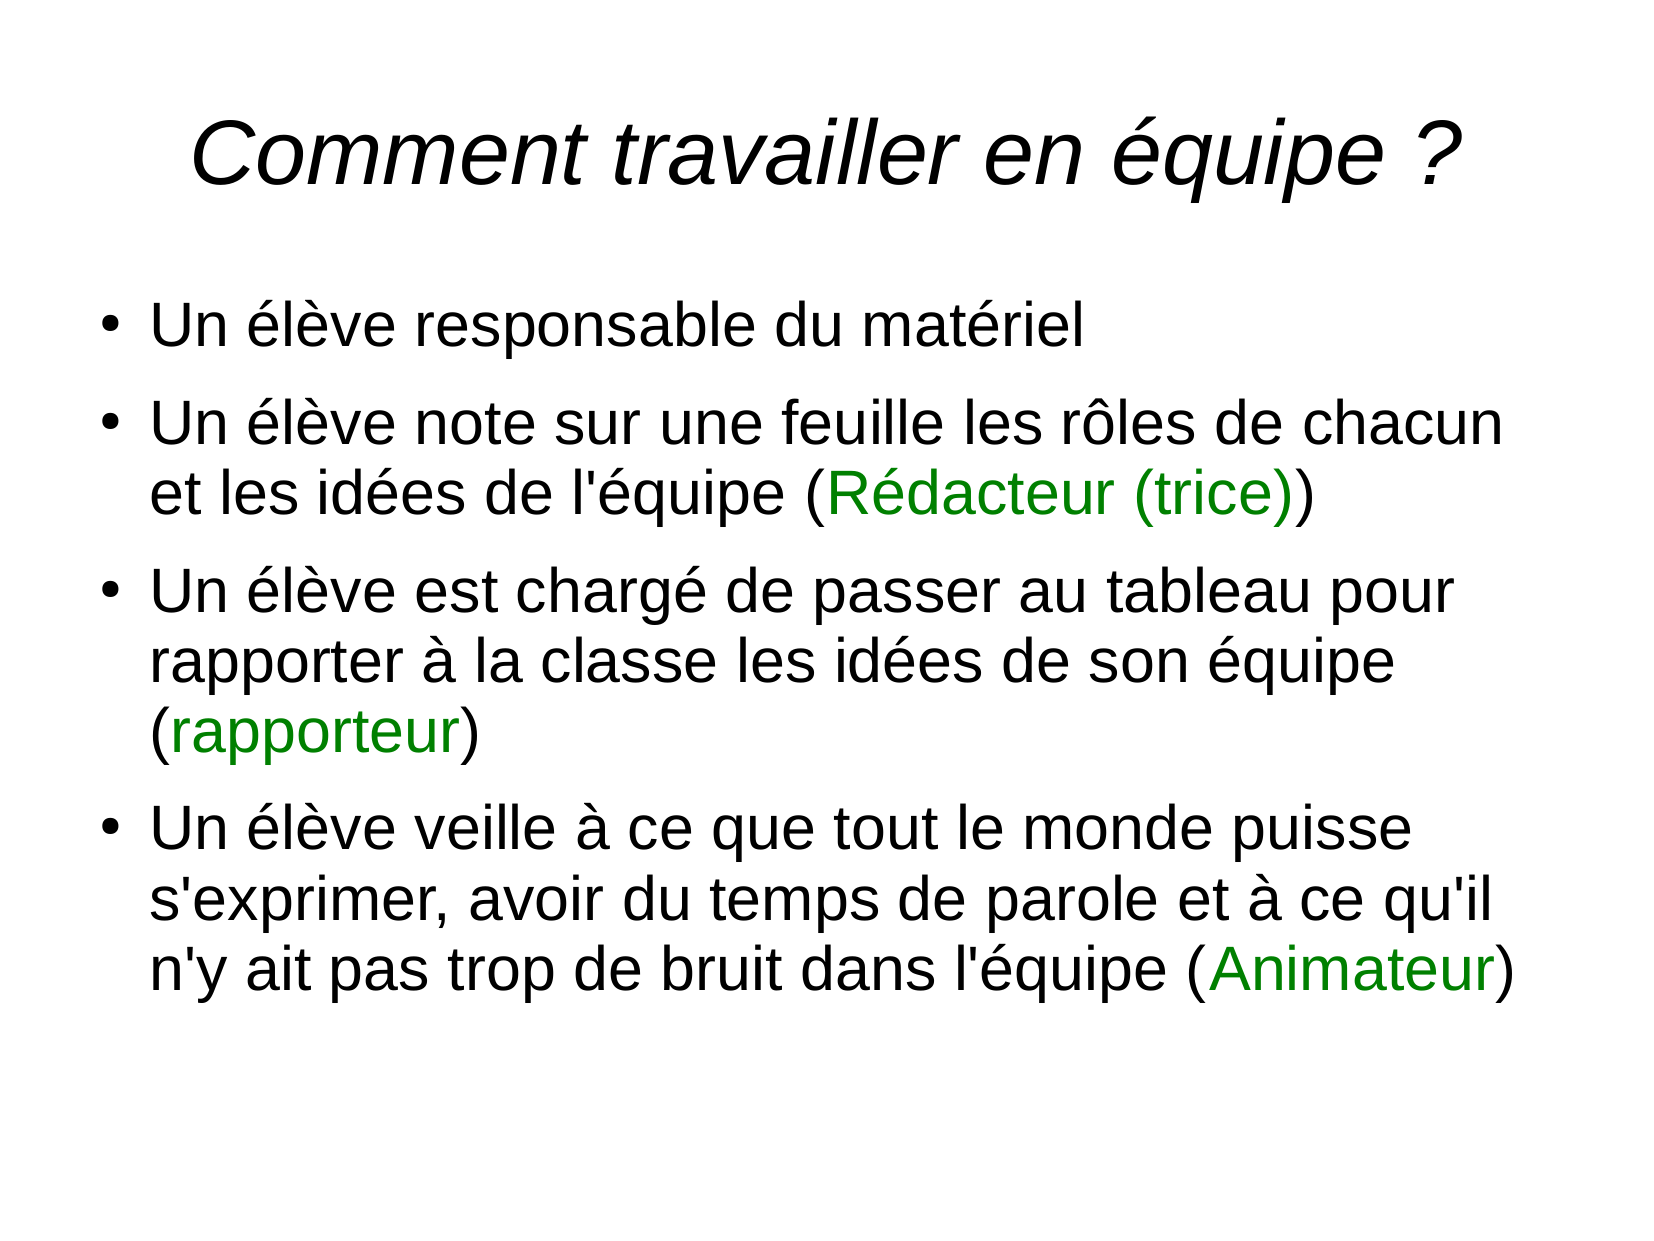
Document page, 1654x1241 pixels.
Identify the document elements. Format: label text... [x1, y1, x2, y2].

title Comment travailler en équipe ? [82, 49, 1571, 257]
list Un élève responsable du matériel Un élève note sur une feuille les rôles de chacun et les idées de l'équipe (Rédacteur (trice)) Un élève est chargé de passer au tableau pour rapporter à la classe les idées de son équipe (rapporteur) Un élève veille à ce que tout le monde puisse s'exprimer, avoir du temps de parole et à ce qu'il n'y ait pas trop de bruit dans l'équipe (Animateur) [82, 290, 1571, 1109]
